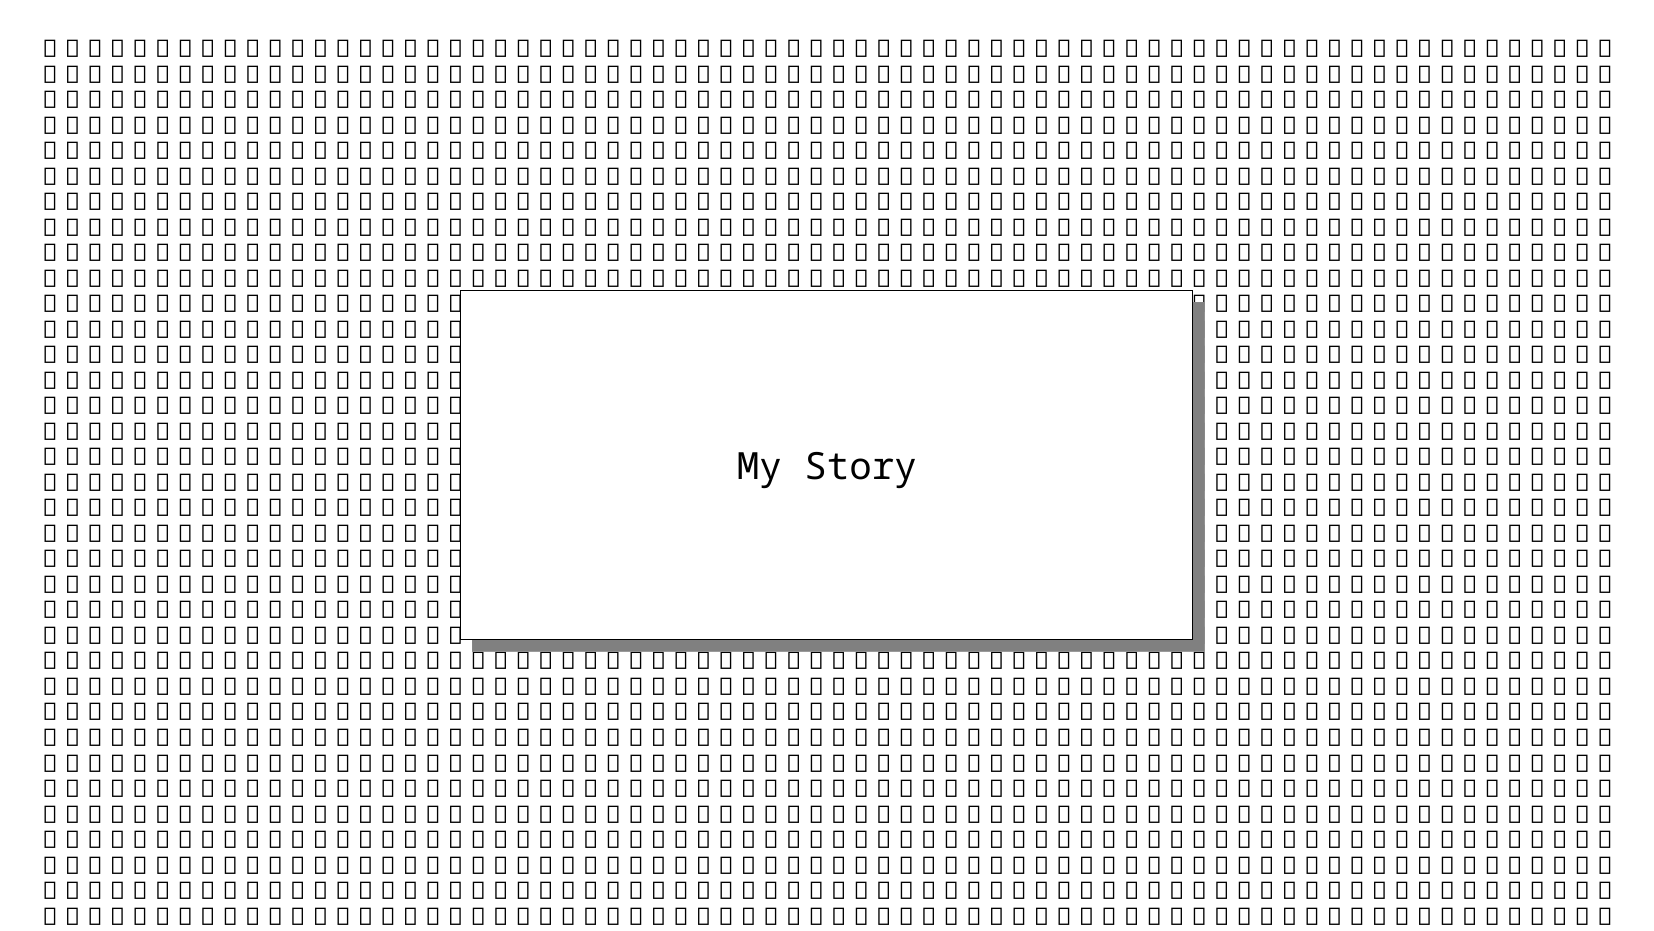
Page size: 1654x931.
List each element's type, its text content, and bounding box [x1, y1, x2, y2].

text_box My Story [460, 290, 1193, 640]
text_box ⎕ ⎕ ⎕ ⎕ ⎕ ⎕ ⎕ ⎕ ⎕ ⎕ ⎕ ⎕ ⎕ ⎕ ⎕ ⎕ ⎕ ⎕ ⎕ ⎕ ⎕ ⎕ ⎕ ⎕ ⎕ ⎕ ⎕ ⎕ ⎕ ⎕ ⎕ ⎕ ⎕ ⎕ ⎕ ⎕ ⎕ ⎕ ⎕ ⎕ ⎕ ⎕ ⎕ ⎕ ⎕ ⎕ ⎕ ⎕ ⎕ ⎕ ⎕ ⎕ ⎕ ⎕ ⎕ ⎕ ⎕ ⎕ ⎕ ⎕ ⎕ ⎕ ⎕ ⎕ ⎕ ⎕ ⎕ ⎕ ⎕ ⎕ ⎕ ⎕ ⎕ ⎕ ⎕ ⎕ ⎕ ⎕ ⎕ ⎕ ⎕ ⎕ ⎕ ⎕ ⎕ ⎕ ⎕ ⎕ ⎕ ⎕ ⎕ ⎕ ⎕ ⎕ ⎕ ⎕ ⎕ ⎕ ⎕ ⎕ ⎕ ⎕ ⎕ ⎕ ⎕ ⎕ ⎕ ⎕ ⎕ ⎕ ⎕ ⎕ ⎕ ⎕ ⎕ ⎕ ⎕ ⎕ ⎕ ⎕ ⎕ ⎕ ⎕ ⎕ ⎕ ⎕ ⎕ ⎕ ⎕ ⎕ ⎕ ⎕ ⎕ ⎕ ⎕ ⎕ ⎕ ⎕ ⎕ ⎕ ⎕ ⎕ ⎕ ⎕ ⎕ ⎕ ⎕ ⎕ ⎕ ⎕ ⎕ ⎕ ⎕ ⎕ ⎕ ⎕ ⎕ ⎕ ⎕ ⎕ ⎕ ⎕ ⎕ ⎕ ⎕ ⎕ ⎕ ⎕ ⎕ ⎕ ⎕ ⎕ ⎕ ⎕ ⎕ ⎕ ⎕ ⎕ ⎕ ⎕ ⎕ ⎕ ⎕ ⎕ ⎕ ⎕ ⎕ ⎕ ⎕ ⎕ ⎕ ⎕ ⎕ ⎕ ⎕ ⎕ ⎕ ⎕ ⎕ ⎕ ⎕ ⎕ ⎕ ⎕ ⎕ ⎕ ⎕ ⎕ ⎕ ⎕ ⎕ ⎕ ⎕ ⎕ ⎕ ⎕ ⎕ ⎕ ⎕ ⎕ ⎕ ⎕ ⎕ ⎕ ⎕ ⎕ ⎕ ⎕ ⎕ ⎕ ⎕ ⎕ ⎕ ⎕ ⎕ ⎕ ⎕ ⎕ ⎕ ⎕ ⎕ ⎕ ⎕ ⎕ ⎕ ⎕ ⎕ ⎕ ⎕ ⎕ ⎕ ⎕ ⎕ ⎕ ⎕ ⎕ ⎕ ⎕ ⎕ ⎕ ⎕ ⎕ ⎕ ⎕ ⎕ ⎕ ⎕ ⎕ ⎕ ⎕ ⎕ ⎕ ⎕ ⎕ ⎕ ⎕ ⎕ ⎕ ⎕ ⎕ ⎕ ⎕ ⎕ ⎕ ⎕ ⎕ ⎕ ⎕ ⎕ ⎕ ⎕ ⎕ ⎕ ⎕ ⎕ ⎕ ⎕ ⎕ ⎕ ⎕ ⎕ ⎕ ⎕ ⎕ ⎕ ⎕ ⎕ ⎕ ⎕ ⎕ ⎕ ⎕ ⎕ ⎕ ⎕ ⎕ ⎕ ⎕ ⎕ ⎕ ⎕ ⎕ ⎕ ⎕ ⎕ ⎕ ⎕ ⎕ ⎕ ⎕ ⎕ ⎕ ⎕ ⎕ ⎕ ⎕ ⎕ ⎕ ⎕ ⎕ ⎕ ⎕ ⎕ ⎕ ⎕ ⎕ ⎕ ⎕ ⎕ ⎕ ⎕ ⎕ ⎕ ⎕ ⎕ ⎕ ⎕ ⎕ ⎕ ⎕ ⎕ ⎕ ⎕ ⎕ ⎕ ⎕ ⎕ ⎕ ⎕ ⎕ ⎕ ⎕ ⎕ ⎕ ⎕ ⎕ ⎕ ⎕ ⎕ ⎕ ⎕ ⎕ ⎕ ⎕ ⎕ ⎕ ⎕ ⎕ ⎕ ⎕ ⎕ ⎕ ⎕ ⎕ ⎕ ⎕ ⎕ ⎕ ⎕ ⎕ ⎕ ⎕ ⎕ ⎕ ⎕ ⎕ ⎕ ⎕ ⎕ ⎕ ⎕ ⎕ ⎕ ⎕ ⎕ ⎕ ⎕ ⎕ ⎕ ⎕ ⎕ ⎕ ⎕ ⎕ ⎕ ⎕ ⎕ ⎕ ⎕ ⎕ ⎕ ⎕ ⎕ ⎕ ⎕ ⎕ ⎕ ⎕ ⎕ ⎕ ⎕ ⎕ ⎕ ⎕ ⎕ ⎕ ⎕ ⎕ ⎕ ⎕ ⎕ ⎕ ⎕ ⎕ ⎕ ⎕ ⎕ ⎕ ⎕ ⎕ ⎕ ⎕ ⎕ ⎕ ⎕ ⎕ ⎕ ⎕ ⎕ ⎕ ⎕ ⎕ ⎕ ⎕ ⎕ ⎕ ⎕ ⎕ ⎕ ⎕ ⎕ ⎕ ⎕ ⎕ ⎕ ⎕ ⎕ ⎕ ⎕ ⎕ ⎕ ⎕ ⎕ ⎕ ⎕ ⎕ ⎕ ⎕ ⎕ ⎕ ⎕ ⎕ ⎕ ⎕ ⎕ ⎕ ⎕ ⎕ ⎕ ⎕ ⎕ ⎕ ⎕ ⎕ ⎕ ⎕ ⎕ ⎕ ⎕ ⎕ ⎕ ⎕ ⎕ ⎕ ⎕ ⎕ ⎕ ⎕ ⎕ ⎕ ⎕ ⎕ ⎕ ⎕ ⎕ ⎕ ⎕ ⎕ ⎕ ⎕ ⎕ ⎕ ⎕ ⎕ ⎕ ⎕ ⎕ ⎕ ⎕ ⎕ ⎕ ⎕ ⎕ ⎕ ⎕ ⎕ ⎕ ⎕ ⎕ ⎕ ⎕ ⎕ ⎕ ⎕ ⎕ ⎕ ⎕ ⎕ ⎕ ⎕ ⎕ ⎕ ⎕ ⎕ ⎕ ⎕ ⎕ ⎕ ⎕ ⎕ ⎕ ⎕ ⎕ ⎕ ⎕ ⎕ ⎕ ⎕ ⎕ ⎕ ⎕ ⎕ ⎕ ⎕ ⎕ ⎕ ⎕ ⎕ ⎕ ⎕ ⎕ ⎕ ⎕ ⎕ ⎕ ⎕ ⎕ ⎕ ⎕ ⎕ ⎕ ⎕ ⎕ ⎕ ⎕ ⎕ ⎕ ⎕ ⎕ ⎕ ⎕ ⎕ ⎕ ⎕ ⎕ ⎕ ⎕ ⎕ ⎕ ⎕ ⎕ ⎕ ⎕ ⎕ ⎕ ⎕ ⎕ ⎕ ⎕ ⎕ ⎕ ⎕ ⎕ ⎕ ⎕ ⎕ ⎕ ⎕ ⎕ ⎕ ⎕ ⎕ ⎕ ⎕ ⎕ ⎕ ⎕ ⎕ ⎕ ⎕ ⎕ ⎕ ⎕ ⎕ ⎕ ⎕ ⎕ ⎕ ⎕ ⎕ ⎕ ⎕ ⎕ ⎕ ⎕ ⎕ ⎕ ⎕ ⎕ ⎕ ⎕ ⎕ ⎕ ⎕ ⎕ ⎕ ⎕ ⎕ ⎕ ⎕ ⎕ ⎕ ⎕ ⎕ ⎕ ⎕ ⎕ ⎕ ⎕ ⎕ ⎕ ⎕ ⎕ ⎕ ⎕ ⎕ ⎕ ⎕ ⎕ ⎕ ⎕ ⎕ ⎕ ⎕ ⎕ ⎕ ⎕ ⎕ ⎕ ⎕ ⎕ ⎕ ⎕ ⎕ ⎕ ⎕ ⎕ ⎕ ⎕ ⎕ ⎕ ⎕ ⎕ ⎕ ⎕ ⎕ ⎕ ⎕ ⎕ ⎕ ⎕ ⎕ ⎕ ⎕ ⎕ ⎕ ⎕ ⎕ ⎕ ⎕ ⎕ ⎕ ⎕ ⎕ ⎕ ⎕ ⎕ ⎕ ⎕ ⎕ ⎕ ⎕ ⎕ ⎕ ⎕ ⎕ ⎕ ⎕ ⎕ ⎕ ⎕ ⎕ ⎕ ⎕ ⎕ ⎕ ⎕ ⎕ ⎕ ⎕ ⎕ ⎕ ⎕ ⎕ ⎕ ⎕ ⎕ ⎕ ⎕ ⎕ ⎕ ⎕ ⎕ ⎕ ⎕ ⎕ ⎕ ⎕ ⎕ ⎕ ⎕ ⎕ ⎕ ⎕ ⎕ ⎕ ⎕ ⎕ ⎕ ⎕ ⎕ ⎕ ⎕ ⎕ ⎕ ⎕ ⎕ ⎕ ⎕ ⎕ ⎕ ⎕ ⎕ ⎕ ⎕ ⎕ ⎕ ⎕ ⎕ ⎕ ⎕ ⎕ ⎕ ⎕ ⎕ ⎕ ⎕ ⎕ ⎕ ⎕ ⎕ ⎕ ⎕ ⎕ ⎕ ⎕ ⎕ ⎕ ⎕ ⎕ ⎕ ⎕ ⎕ ⎕ ⎕ ⎕ ⎕ ⎕ ⎕ ⎕ ⎕ ⎕ ⎕ ⎕ ⎕ ⎕ ⎕ ⎕ ⎕ ⎕ ⎕ ⎕ ⎕ ⎕ ⎕ ⎕ ⎕ ⎕ ⎕ ⎕ ⎕ ⎕ ⎕ ⎕ ⎕ ⎕ ⎕ ⎕ ⎕ ⎕ ⎕ ⎕ ⎕ ⎕ ⎕ ⎕ ⎕ ⎕ ⎕ ⎕ ⎕ ⎕ ⎕ ⎕ ⎕ ⎕ ⎕ ⎕ ⎕ ⎕ ⎕ ⎕ ⎕ ⎕ ⎕ ⎕ ⎕ ⎕ ⎕ ⎕ ⎕ ⎕ ⎕ ⎕ ⎕ ⎕ ⎕ ⎕ ⎕ ⎕ ⎕ ⎕ ⎕ ⎕ ⎕ ⎕ ⎕ ⎕ ⎕ ⎕ ⎕ ⎕ ⎕ ⎕ ⎕ ⎕ ⎕ ⎕ ⎕ ⎕ ⎕ ⎕ ⎕ ⎕ ⎕ ⎕ ⎕ ⎕ ⎕ ⎕ ⎕ ⎕ ⎕ ⎕ ⎕ ⎕ ⎕ ⎕ ⎕ ⎕ ⎕ ⎕ ⎕ ⎕ ⎕ ⎕ ⎕ ⎕ ⎕ ⎕ ⎕ ⎕ ⎕ ⎕ ⎕ ⎕ ⎕ ⎕ ⎕ ⎕ ⎕ ⎕ ⎕ ⎕ ⎕ ⎕ ⎕ ⎕ ⎕ ⎕ ⎕ ⎕ ⎕ ⎕ ⎕ ⎕ ⎕ ⎕ ⎕ ⎕ ⎕ ⎕ ⎕ ⎕ ⎕ ⎕ ⎕ ⎕ ⎕ ⎕ ⎕ ⎕ ⎕ ⎕ ⎕ ⎕ ⎕ ⎕ ⎕ ⎕ ⎕ ⎕ ⎕ ⎕ ⎕ ⎕ ⎕ ⎕ ⎕ ⎕ ⎕ ⎕ ⎕ ⎕ ⎕ ⎕ ⎕ ⎕ ⎕ ⎕ ⎕ ⎕ ⎕ ⎕ ⎕ ⎕ ⎕ ⎕ ⎕ ⎕ ⎕ ⎕ ⎕ ⎕ ⎕ ⎕ ⎕ ⎕ ⎕ ⎕ ⎕ ⎕ ⎕ ⎕ ⎕ ⎕ ⎕ ⎕ ⎕ ⎕ ⎕ ⎕ ⎕ ⎕ ⎕ ⎕ ⎕ ⎕ ⎕ ⎕ ⎕ ⎕ ⎕ ⎕ ⎕ ⎕ ⎕ ⎕ ⎕ ⎕ ⎕ ⎕ ⎕ ⎕ ⎕ ⎕ ⎕ ⎕ ⎕ ⎕ ⎕ ⎕ ⎕ ⎕ ⎕ ⎕ ⎕ ⎕ ⎕ ⎕ ⎕ ⎕ ⎕ ⎕ ⎕ ⎕ ⎕ ⎕ ⎕ ⎕ ⎕ ⎕ ⎕ ⎕ ⎕ ⎕ ⎕ ⎕ ⎕ ⎕ ⎕ ⎕ ⎕ ⎕ ⎕ ⎕ ⎕ ⎕ ⎕ ⎕ ⎕ ⎕ ⎕ ⎕ ⎕ ⎕ ⎕ ⎕ ⎕ ⎕ ⎕ ⎕ ⎕ ⎕ ⎕ ⎕ ⎕ ⎕ ⎕ ⎕ ⎕ ⎕ ⎕ ⎕ ⎕ ⎕ ⎕ ⎕ ⎕ ⎕ ⎕ ⎕ ⎕ ⎕ ⎕ ⎕ ⎕ ⎕ ⎕ ⎕ ⎕ ⎕ ⎕ ⎕ ⎕ ⎕ ⎕ ⎕ ⎕ ⎕ ⎕ ⎕ ⎕ ⎕ ⎕ ⎕ ⎕ ⎕ ⎕ ⎕ ⎕ ⎕ ⎕ ⎕ ⎕ ⎕ ⎕ ⎕ ⎕ ⎕ ⎕ ⎕ ⎕ ⎕ ⎕ ⎕ ⎕ ⎕ ⎕ ⎕ ⎕ ⎕ ⎕ ⎕ ⎕ ⎕ ⎕ ⎕ ⎕ ⎕ ⎕ ⎕ ⎕ ⎕ ⎕ ⎕ ⎕ ⎕ ⎕ ⎕ ⎕ ⎕ ⎕ ⎕ ⎕ ⎕ ⎕ ⎕ ⎕ ⎕ ⎕ ⎕ ⎕ ⎕ ⎕ ⎕ ⎕ ⎕ ⎕ ⎕ ⎕ ⎕ ⎕ ⎕ ⎕ ⎕ ⎕ ⎕ ⎕ ⎕ ⎕ ⎕ ⎕ ⎕ ⎕ ⎕ ⎕ ⎕ ⎕ ⎕ ⎕ ⎕ ⎕ ⎕ ⎕ ⎕ ⎕ ⎕ ⎕ ⎕ ⎕ ⎕ ⎕ ⎕ ⎕ ⎕ ⎕ ⎕ ⎕ ⎕ ⎕ ⎕ ⎕ ⎕ ⎕ ⎕ ⎕ ⎕ ⎕ ⎕ ⎕ ⎕ ⎕ ⎕ ⎕ ⎕ ⎕ ⎕ ⎕ ⎕ ⎕ ⎕ ⎕ ⎕ ⎕ ⎕ ⎕ ⎕ ⎕ ⎕ ⎕ ⎕ ⎕ ⎕ ⎕ ⎕ ⎕ ⎕ ⎕ ⎕ ⎕ ⎕ ⎕ ⎕ ⎕ ⎕ ⎕ ⎕ ⎕ ⎕ ⎕ ⎕ ⎕ ⎕ ⎕ ⎕ ⎕ ⎕ ⎕ ⎕ ⎕ ⎕ ⎕ ⎕ ⎕ ⎕ ⎕ ⎕ ⎕ ⎕ ⎕ ⎕ ⎕ ⎕ ⎕ ⎕ ⎕ ⎕ ⎕ ⎕ ⎕ ⎕ ⎕ ⎕ ⎕ ⎕ ⎕ ⎕ ⎕ ⎕ ⎕ ⎕ ⎕ ⎕ ⎕ ⎕ ⎕ ⎕ ⎕ ⎕ ⎕ ⎕ ⎕ ⎕ ⎕ ⎕ ⎕ ⎕ ⎕ ⎕ ⎕ ⎕ ⎕ ⎕ ⎕ ⎕ ⎕ ⎕ ⎕ ⎕ ⎕ ⎕ ⎕ ⎕ ⎕ ⎕ ⎕ ⎕ ⎕ ⎕ ⎕ ⎕ ⎕ ⎕ ⎕ ⎕ ⎕ ⎕ ⎕ ⎕ ⎕ ⎕ ⎕ ⎕ ⎕ ⎕ ⎕ ⎕ ⎕ ⎕ ⎕ ⎕ ⎕ ⎕ ⎕ ⎕ ⎕ ⎕ ⎕ ⎕ ⎕ ⎕ ⎕ ⎕ ⎕ ⎕ ⎕ ⎕ ⎕ ⎕ ⎕ ⎕ ⎕ ⎕ ⎕ ⎕ ⎕ ⎕ ⎕ ⎕ ⎕ ⎕ ⎕ ⎕ ⎕ ⎕ ⎕ ⎕ ⎕ ⎕ ⎕ ⎕ ⎕ ⎕ ⎕ ⎕ ⎕ ⎕ ⎕ ⎕ ⎕ ⎕ ⎕ ⎕ ⎕ ⎕ ⎕ ⎕ ⎕ ⎕ ⎕ ⎕ ⎕ ⎕ ⎕ ⎕ ⎕ ⎕ ⎕ ⎕ ⎕ ⎕ ⎕ ⎕ ⎕ ⎕ ⎕ ⎕ ⎕ ⎕ ⎕ ⎕ ⎕ ⎕ ⎕ ⎕ ⎕ ⎕ ⎕ ⎕ ⎕ ⎕ ⎕ ⎕ ⎕ ⎕ ⎕ ⎕ ⎕ ⎕ ⎕ ⎕ ⎕ ⎕ ⎕ ⎕ ⎕ ⎕ ⎕ ⎕ ⎕ ⎕ ⎕ ⎕ ⎕ ⎕ ⎕ ⎕ ⎕ ⎕ ⎕ ⎕ ⎕ ⎕ ⎕ ⎕ ⎕ ⎕ ⎕ ⎕ ⎕ ⎕ ⎕ ⎕ ⎕ ⎕ ⎕ ⎕ ⎕ ⎕ ⎕ ⎕ ⎕ ⎕ ⎕ ⎕ ⎕ ⎕ ⎕ ⎕ ⎕ ⎕ ⎕ ⎕ ⎕ ⎕ ⎕ ⎕ ⎕ ⎕ ⎕ ⎕ ⎕ ⎕ ⎕ ⎕ ⎕ ⎕ ⎕ ⎕ ⎕ ⎕ ⎕ ⎕ ⎕ ⎕ ⎕ ⎕ ⎕ ⎕ ⎕ ⎕ ⎕ ⎕ ⎕ ⎕ ⎕ ⎕ ⎕ ⎕ ⎕ ⎕ ⎕ ⎕ ⎕ ⎕ ⎕ ⎕ ⎕ ⎕ ⎕ ⎕ ⎕ ⎕ ⎕ ⎕ ⎕ ⎕ ⎕ ⎕ ⎕ ⎕ ⎕ ⎕ ⎕ ⎕ ⎕ ⎕ ⎕ ⎕ ⎕ ⎕ ⎕ ⎕ ⎕ ⎕ ⎕ ⎕ ⎕ ⎕ ⎕ ⎕ ⎕ ⎕ ⎕ ⎕ ⎕ ⎕ ⎕ ⎕ ⎕ ⎕ ⎕ ⎕ ⎕ ⎕ ⎕ ⎕ ⎕ ⎕ ⎕ ⎕ ⎕ ⎕ ⎕ ⎕ ⎕ ⎕ ⎕ ⎕ ⎕ ⎕ ⎕ ⎕ ⎕ ⎕ ⎕ ⎕ ⎕ ⎕ ⎕ ⎕ ⎕ ⎕ ⎕ ⎕ ⎕ ⎕ ⎕ ⎕ ⎕ ⎕ ⎕ ⎕ ⎕ ⎕ ⎕ ⎕ ⎕ ⎕ ⎕ ⎕ ⎕ ⎕ ⎕ ⎕ ⎕ ⎕ ⎕ ⎕ ⎕ ⎕ ⎕ ⎕ ⎕ ⎕ ⎕ ⎕ ⎕ ⎕ ⎕ ⎕ ⎕ ⎕ ⎕ ⎕ ⎕ ⎕ ⎕ ⎕ ⎕ ⎕ ⎕ ⎕ ⎕ ⎕ ⎕ ⎕ ⎕ ⎕ ⎕ ⎕ ⎕ ⎕ ⎕ ⎕ ⎕ ⎕ ⎕ ⎕ ⎕ ⎕ ⎕ ⎕ ⎕ ⎕ ⎕ ⎕ ⎕ ⎕ ⎕ ⎕ ⎕ ⎕ ⎕ ⎕ ⎕ ⎕ ⎕ ⎕ ⎕ ⎕ ⎕ ⎕ ⎕ ⎕ ⎕ ⎕ ⎕ ⎕ ⎕ ⎕ ⎕ ⎕ ⎕ ⎕ ⎕ ⎕ ⎕ ⎕ ⎕ ⎕ ⎕ ⎕ ⎕ ⎕ ⎕ ⎕ ⎕ ⎕ ⎕ ⎕ ⎕ ⎕ ⎕ ⎕ ⎕ ⎕ ⎕ ⎕ ⎕ ⎕ ⎕ ⎕ ⎕ ⎕ ⎕ ⎕ ⎕ ⎕ ⎕ ⎕ ⎕ ⎕ ⎕ ⎕ ⎕ ⎕ ⎕ ⎕ ⎕ ⎕ ⎕ ⎕ ⎕ ⎕ ⎕ ⎕ ⎕ ⎕ ⎕ ⎕ ⎕ ⎕ ⎕ ⎕ ⎕ ⎕ ⎕ ⎕ ⎕ ⎕ ⎕ ⎕ ⎕ ⎕ ⎕ ⎕ ⎕ ⎕ ⎕ ⎕ ⎕ ⎕ ⎕ ⎕ ⎕ ⎕ ⎕ ⎕ ⎕ ⎕ ⎕ ⎕ ⎕ ⎕ ⎕ ⎕ ⎕ ⎕ ⎕ ⎕ ⎕ ⎕ ⎕ ⎕ ⎕ ⎕ ⎕ ⎕ ⎕ ⎕ ⎕ ⎕ ⎕ ⎕ ⎕ ⎕ ⎕ ⎕ ⎕ ⎕ ⎕ ⎕ ⎕ ⎕ ⎕ ⎕ ⎕ ⎕ ⎕ ⎕ ⎕ ⎕ ⎕ ⎕ ⎕ ⎕ ⎕ ⎕ ⎕ ⎕ ⎕ ⎕ ⎕ ⎕ ⎕ ⎕ ⎕ ⎕ ⎕ ⎕ ⎕ ⎕ ⎕ ⎕ ⎕ ⎕ ⎕ ⎕ ⎕ ⎕ ⎕ ⎕ ⎕ ⎕ ⎕ ⎕ ⎕ ⎕ ⎕ ⎕ ⎕ ⎕ ⎕ ⎕ ⎕ ⎕ ⎕ ⎕ ⎕ ⎕ ⎕ ⎕ ⎕ ⎕ ⎕ ⎕ ⎕ ⎕ ⎕ ⎕ ⎕ ⎕ ⎕ ⎕ ⎕ ⎕ ⎕ ⎕ ⎕ ⎕ ⎕ ⎕ ⎕ ⎕ ⎕ ⎕ ⎕ ⎕ ⎕ ⎕ ⎕ ⎕ ⎕ ⎕ ⎕ ⎕ ⎕ ⎕ ⎕ ⎕ ⎕ ⎕ ⎕ ⎕ ⎕ ⎕ ⎕ ⎕ ⎕ ⎕ ⎕ ⎕ ⎕ ⎕ ⎕ ⎕ ⎕ ⎕ ⎕ ⎕ ⎕ ⎕ ⎕ ⎕ ⎕ ⎕ ⎕ ⎕ ⎕ ⎕ ⎕ ⎕ ⎕ ⎕ ⎕ ⎕ ⎕ ⎕ ⎕ ⎕ ⎕ ⎕ ⎕ ⎕ ⎕ ⎕ ⎕ ⎕ ⎕ ⎕ ⎕ ⎕ ⎕ ⎕ ⎕ ⎕ ⎕ ⎕ ⎕ ⎕ ⎕ ⎕ ⎕ ⎕ ⎕ ⎕ ⎕ ⎕ ⎕ ⎕ ⎕ ⎕ ⎕ ⎕ ⎕ ⎕ ⎕ ⎕ ⎕ ⎕ ⎕ ⎕ ⎕ ⎕ ⎕ ⎕ ⎕ ⎕ ⎕ ⎕ ⎕ ⎕ ⎕ ⎕ ⎕ ⎕ ⎕ ⎕ ⎕ ⎕ ⎕ ⎕ ⎕ ⎕ ⎕ ⎕ ⎕ ⎕ ⎕ ⎕ ⎕ ⎕ ⎕ ⎕ ⎕ ⎕ ⎕ ⎕ ⎕ ⎕ ⎕ ⎕ ⎕ ⎕ ⎕ ⎕ ⎕ ⎕ ⎕ ⎕ ⎕ ⎕ ⎕ ⎕ ⎕ ⎕ ⎕ ⎕ ⎕ ⎕ ⎕ ⎕ ⎕ ⎕ ⎕ ⎕ ⎕ ⎕ ⎕ ⎕ ⎕ ⎕ ⎕ ⎕ ⎕ ⎕ ⎕ ⎕ ⎕ ⎕ ⎕ ⎕ ⎕ ⎕ ⎕ ⎕ ⎕ ⎕ ⎕ ⎕ ⎕ ⎕ ⎕ ⎕ ⎕ ⎕ ⎕ ⎕ ⎕ ⎕ ⎕ ⎕ ⎕ ⎕ ⎕ ⎕ ⎕ ⎕ ⎕ ⎕ ⎕ ⎕ ⎕ ⎕ ⎕ ⎕ ⎕ ⎕ ⎕ ⎕ ⎕ ⎕ ⎕ ⎕ ⎕ ⎕ ⎕ ⎕ ⎕ ⎕ ⎕ ⎕ ⎕ ⎕ ⎕ ⎕ ⎕ ⎕ ⎕ ⎕ ⎕ ⎕ ⎕ ⎕ ⎕ ⎕ ⎕ ⎕ ⎕ ⎕ ⎕ ⎕ ⎕ ⎕ ⎕ ⎕ ⎕ ⎕ ⎕ ⎕ ⎕ ⎕ ⎕ ⎕ ⎕ ⎕ ⎕ ⎕ ⎕ ⎕ ⎕ ⎕ ⎕ ⎕ ⎕ ⎕ ⎕ ⎕ ⎕ ⎕ ⎕ ⎕ ⎕ ⎕ ⎕ ⎕ ⎕ ⎕ ⎕ ⎕ ⎕ ⎕ ⎕ ⎕ ⎕ ⎕ ⎕ ⎕ ⎕ ⎕ ⎕ ⎕ ⎕ ⎕ ⎕ ⎕ ⎕ ⎕ ⎕ ⎕ ⎕ ⎕ ⎕ ⎕ ⎕ ⎕ ⎕ ⎕ ⎕ ⎕ ⎕ ⎕ ⎕ ⎕ ⎕ ⎕ ⎕ ⎕ ⎕ ⎕ ⎕ ⎕ ⎕ ⎕ ⎕ ⎕ ⎕ ⎕ ⎕ ⎕ ⎕ ⎕ ⎕ ⎕ ⎕ ⎕ ⎕ ⎕ ⎕ ⎕ ⎕ ⎕ ⎕ ⎕ ⎕ ⎕ ⎕ ⎕ ⎕ ⎕ ⎕ ⎕ ⎕ ⎕ ⎕ ⎕ ⎕ ⎕ ⎕ ⎕ ⎕ ⎕ ⎕ ⎕ ⎕ ⎕ ⎕ ⎕ ⎕ ⎕ ⎕ ⎕ ⎕ ⎕ ⎕ ⎕ ⎕ ⎕ ⎕ ⎕ ⎕ ⎕ ⎕ ⎕ ⎕ ⎕ ⎕ ⎕ ⎕ ⎕ ⎕ ⎕ ⎕ ⎕ ⎕ ⎕ ⎕ ⎕ ⎕ ⎕ ⎕ ⎕ ⎕ ⎕ ⎕ ⎕ ⎕ ⎕ ⎕ ⎕ ⎕ ⎕ ⎕ ⎕ ⎕ ⎕ ⎕ ⎕ ⎕ ⎕ ⎕ ⎕ ⎕ ⎕ ⎕ ⎕ ⎕ ⎕ ⎕ ⎕ ⎕ ⎕ ⎕ ⎕ ⎕ ⎕ ⎕ ⎕ ⎕ ⎕ ⎕ ⎕ ⎕ ⎕ ⎕ ⎕ ⎕ ⎕ ⎕ ⎕ ⎕ ⎕ ⎕ ⎕ ⎕ ⎕ ⎕ ⎕ ⎕ ⎕ ⎕ ⎕ ⎕ ⎕ ⎕ ⎕ ⎕ ⎕ ⎕ ⎕ ⎕ ⎕ ⎕ ⎕ ⎕ ⎕ ⎕ ⎕ ⎕ ⎕ ⎕ ⎕ ⎕ ⎕ ⎕ ⎕ ⎕ ⎕ ⎕ ⎕ ⎕ ⎕ ⎕ ⎕ ⎕ ⎕ ⎕ ⎕ ⎕ ⎕ ⎕ ⎕ ⎕ ⎕ ⎕ ⎕ ⎕ ⎕ ⎕ ⎕ ⎕ ⎕ ⎕ ⎕ ⎕ ⎕ ⎕ ⎕ ⎕ ⎕ ⎕ ⎕ ⎕ ⎕ ⎕ ⎕ ⎕ ⎕ ⎕ ⎕ ⎕ ⎕ ⎕ ⎕ ⎕ ⎕ ⎕ ⎕ ⎕ ⎕ ⎕ ⎕ ⎕ ⎕ ⎕ ⎕ ⎕ ⎕ ⎕ ⎕ ⎕ ⎕ ⎕ ⎕ ⎕ ⎕ ⎕ ⎕ ⎕ ⎕ ⎕ ⎕ ⎕ ⎕ ⎕ ⎕ ⎕ ⎕ ⎕ ⎕ ⎕ ⎕ ⎕ ⎕ ⎕ ⎕ ⎕ ⎕ ⎕ ⎕ ⎕ ⎕ ⎕ ⎕ ⎕ ⎕ ⎕ ⎕ ⎕ ⎕ ⎕ ⎕ ⎕ ⎕ ⎕ ⎕ ⎕ ⎕ ⎕ ⎕ ⎕ ⎕ ⎕ ⎕ ⎕ ⎕ ⎕ ⎕ ⎕ ⎕ ⎕ ⎕ ⎕ ⎕ ⎕ ⎕ ⎕ ⎕ ⎕ ⎕ ⎕ ⎕ ⎕ ⎕ ⎕ ⎕ ⎕ ⎕ ⎕ ⎕ ⎕ ⎕ ⎕ ⎕ ⎕ ⎕ ⎕ ⎕ ⎕ ⎕ ⎕ ⎕ ⎕ ⎕ ⎕ ⎕ ⎕ ⎕ ⎕ ⎕ ⎕ ⎕ ⎕ ⎕ ⎕ ⎕ ⎕ ⎕ ⎕ ⎕ ⎕ ⎕ ⎕ ⎕ ⎕ ⎕ ⎕ ⎕ ⎕ ⎕ ⎕ ⎕ ⎕ ⎕ ⎕ ⎕ ⎕ ⎕ ⎕ ⎕ ⎕ ⎕ ⎕ ⎕ ⎕ ⎕ ⎕ ⎕ ⎕ ⎕ ⎕ ⎕ ⎕ ⎕ ⎕ ⎕ ⎕ ⎕ ⎕ ⎕ ⎕ ⎕ ⎕ ⎕ ⎕ ⎕ ⎕ ⎕ ⎕ ⎕ ⎕ ⎕ ⎕ ⎕ ⎕ ⎕ ⎕ ⎕ ⎕ ⎕ ⎕ ⎕ ⎕ ⎕ ⎕ ⎕ ⎕ ⎕ ⎕ ⎕ ⎕ ⎕ ⎕ ⎕ ⎕ ⎕ ⎕ ⎕ ⎕ ⎕ ⎕ ⎕ ⎕ ⎕ ⎕ ⎕ ⎕ ⎕ ⎕ ⎕ ⎕ ⎕ ⎕ ⎕ ⎕ ⎕ ⎕ ⎕ [29, 28, 1625, 902]
